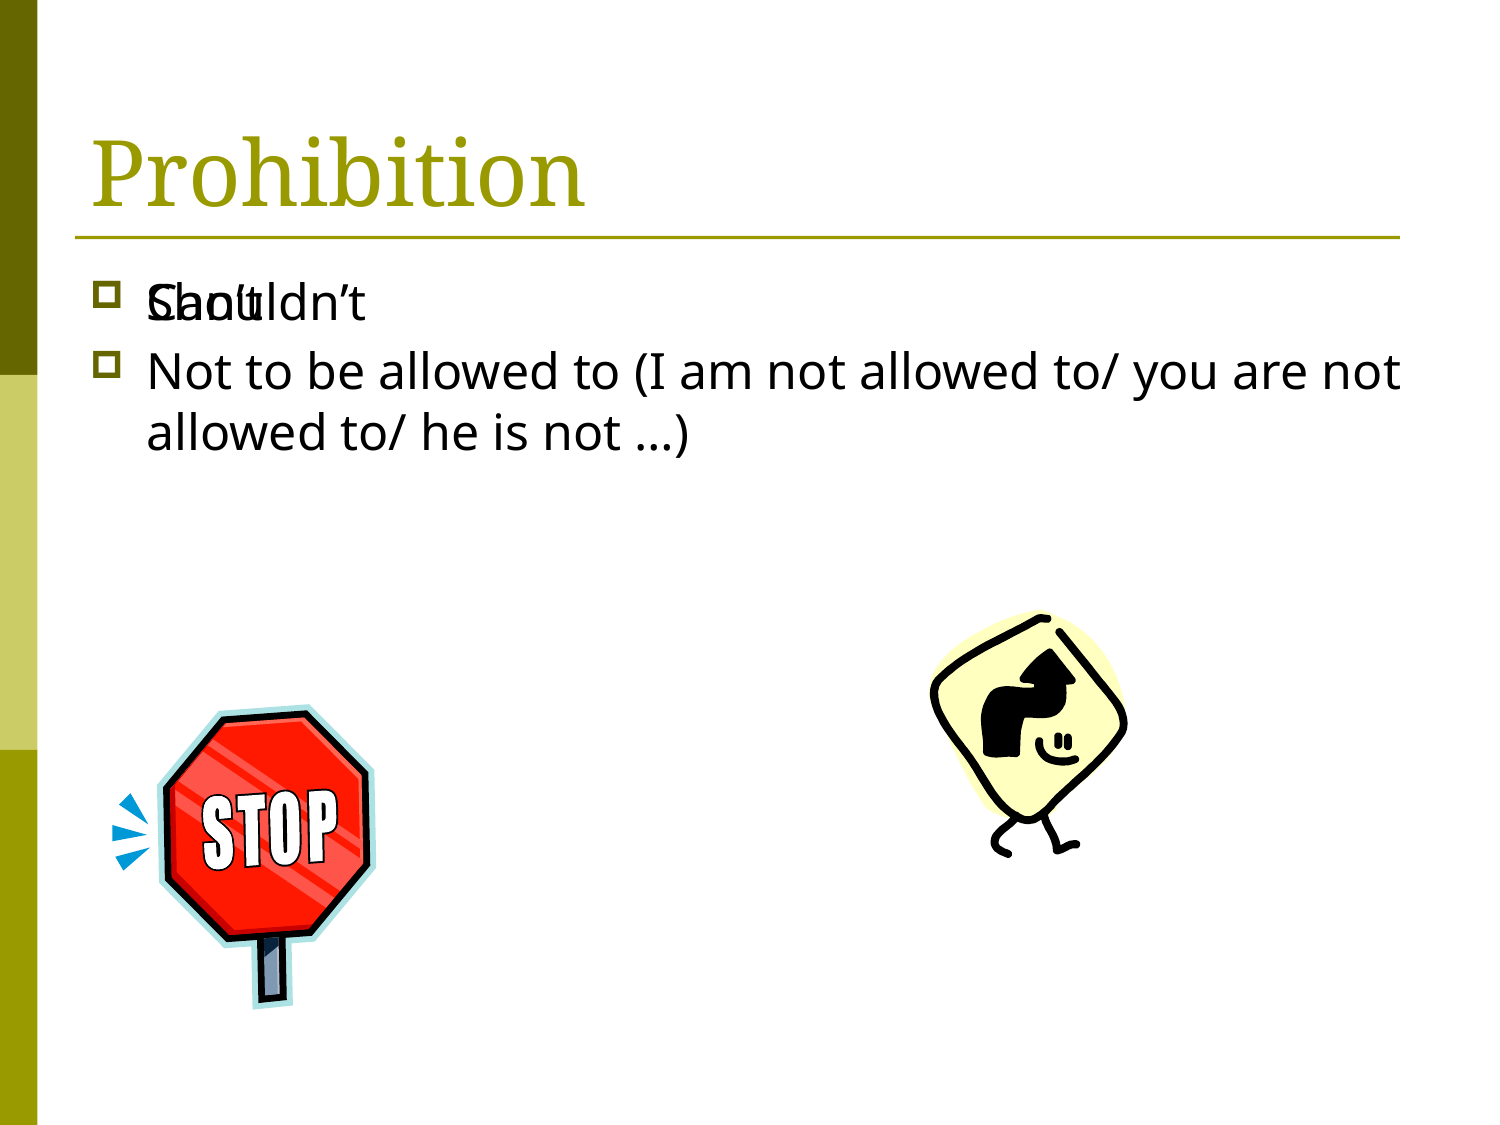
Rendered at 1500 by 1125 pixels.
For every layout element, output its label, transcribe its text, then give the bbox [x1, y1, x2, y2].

title Prohibition [75, 45, 1425, 233]
picture [927, 609, 1129, 859]
picture [112, 704, 377, 1010]
list Shouldn’t [75, 262, 1425, 1006]
